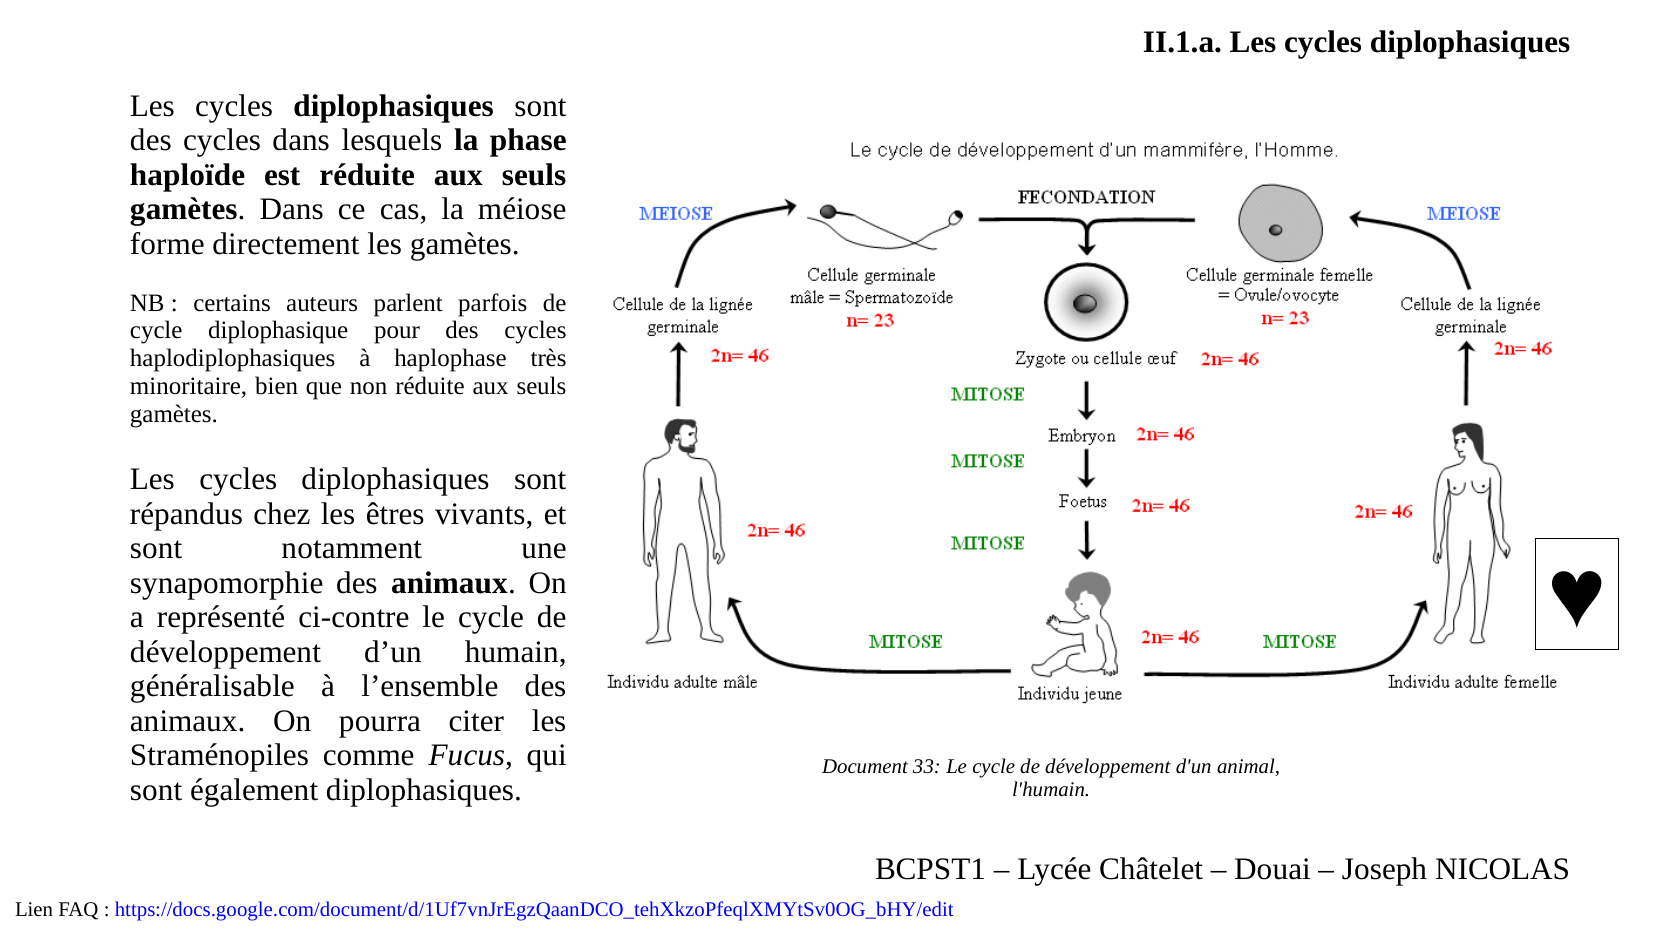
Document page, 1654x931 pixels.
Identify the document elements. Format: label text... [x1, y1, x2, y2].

text_box BCPST1 – Lycée Châtelet – Douai – Joseph NICOLAS [637, 832, 1571, 905]
text_box Document 33: Le cycle de développement d'un animal, l'humain. [791, 720, 1312, 836]
text_box Lien FAQ : https://docs.google.com/document/d/1Uf7vnJrEgzQaanDCO_tehXkzoPfeqlXMYtSv0OG_bHY/edit [0, 897, 993, 931]
picture [602, 139, 1588, 709]
text_box ♥ [1535, 538, 1619, 650]
text_box II.1.a. Les cycles diplophasiques [165, 5, 1572, 78]
text_box Les cycles diplophasiques sont des cycles dans lesquels la phase haploïde est réduite aux seuls gamètes. Dans ce cas, la méiose forme directement les gamètes. NB : certains auteurs parlent parfois de cycle diplophasique pour des cycles haplodiplophasiques à haplophase très minoritaire, bien que non réduite aux seuls gamètes. Les cycles diplophasiques sont répandus chez les êtres vivants, et sont notamment une synapomorphie des animaux. On a représenté ci-contre le cycle de développement d’un humain, généralisable à l’ensemble des animaux. On pourra citer les Straménopiles comme Fucus, qui sont également diplophasiques. [129, 88, 567, 808]
